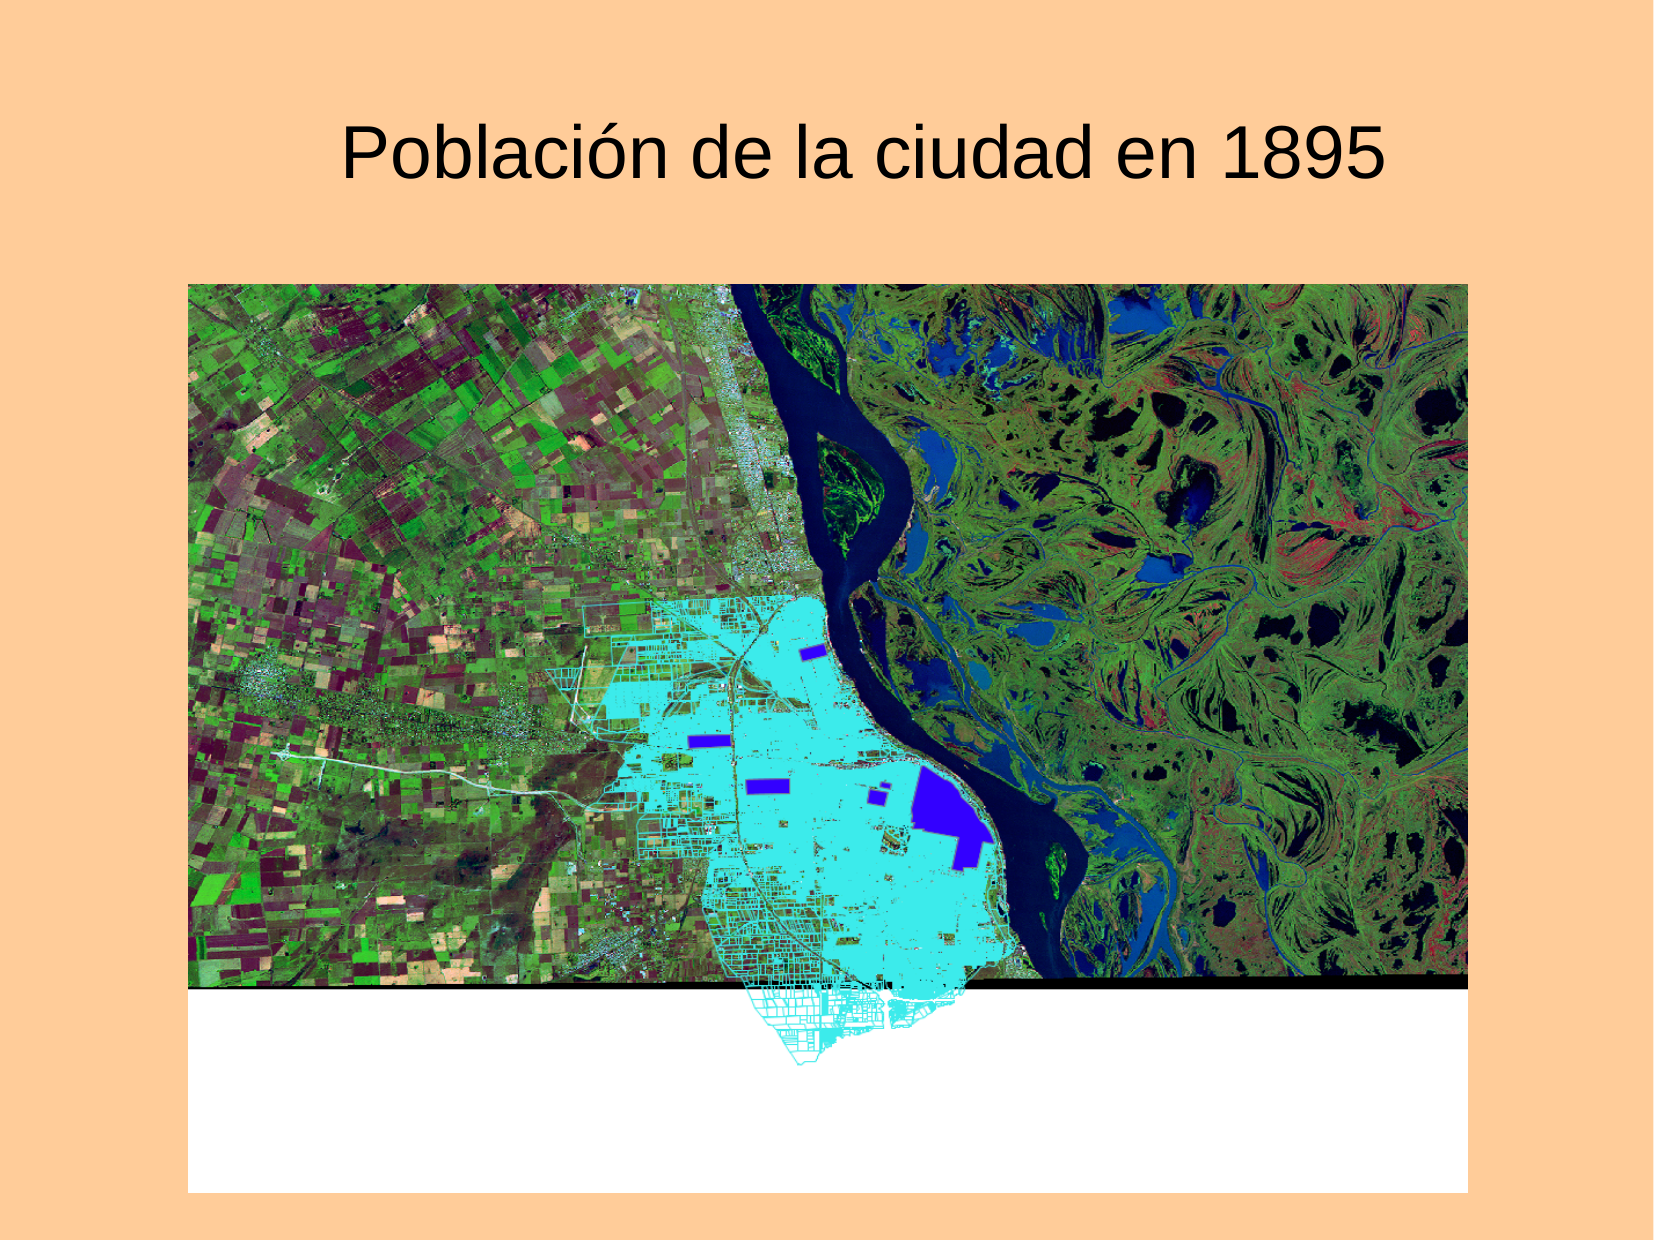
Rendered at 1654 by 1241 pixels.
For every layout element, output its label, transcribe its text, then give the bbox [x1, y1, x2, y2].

title Población de la ciudad en 1895 [82, 49, 1571, 257]
picture [188, 284, 1468, 1193]
